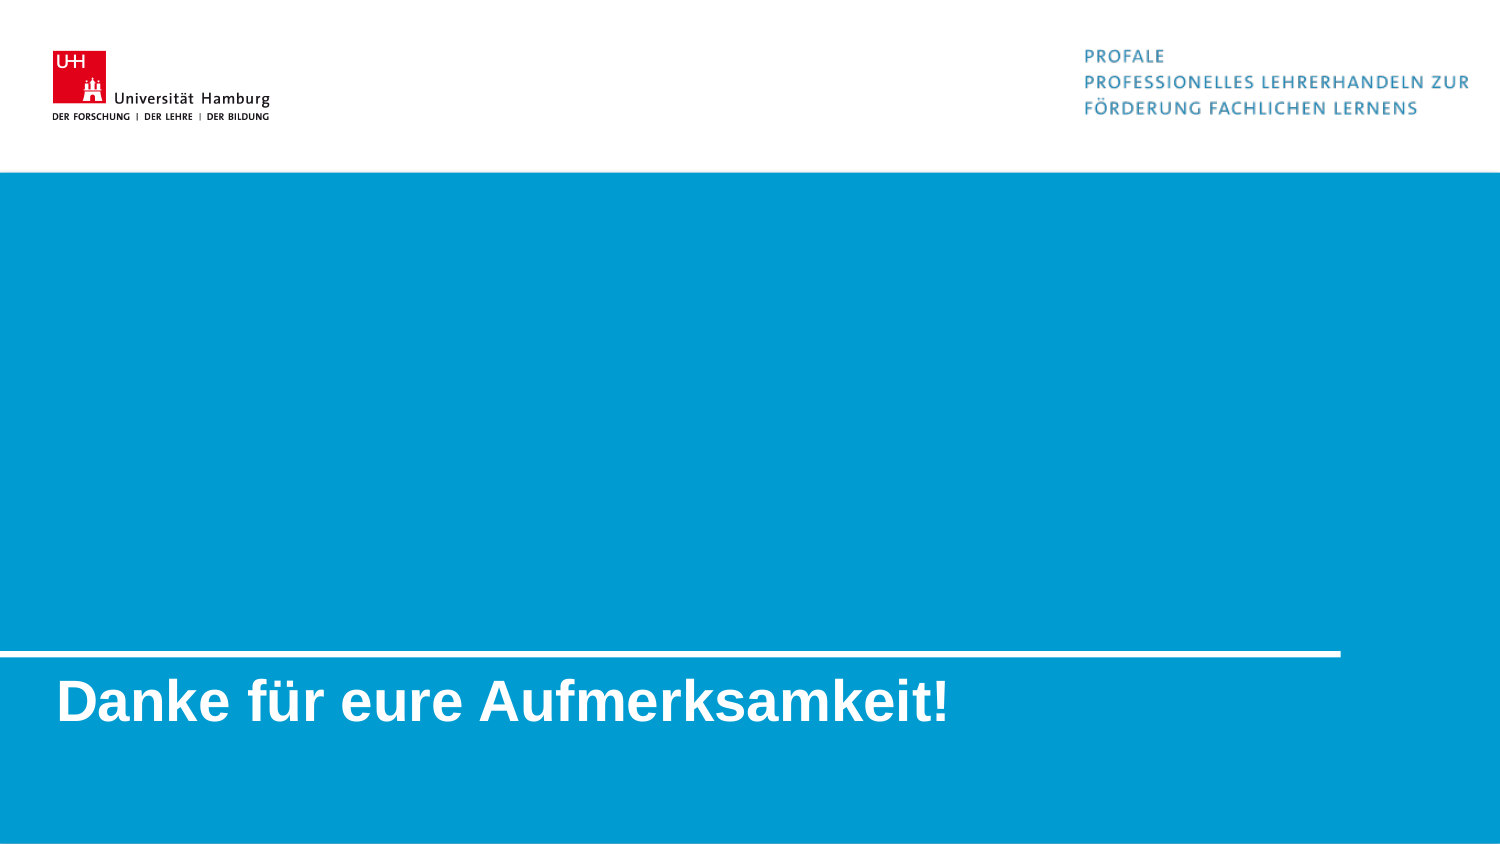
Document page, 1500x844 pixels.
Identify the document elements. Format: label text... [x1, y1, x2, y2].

picture [1085, 48, 1469, 115]
picture [0, 0, 322, 147]
title Danke für eure Aufmerksamkeit! [41, 655, 1370, 822]
